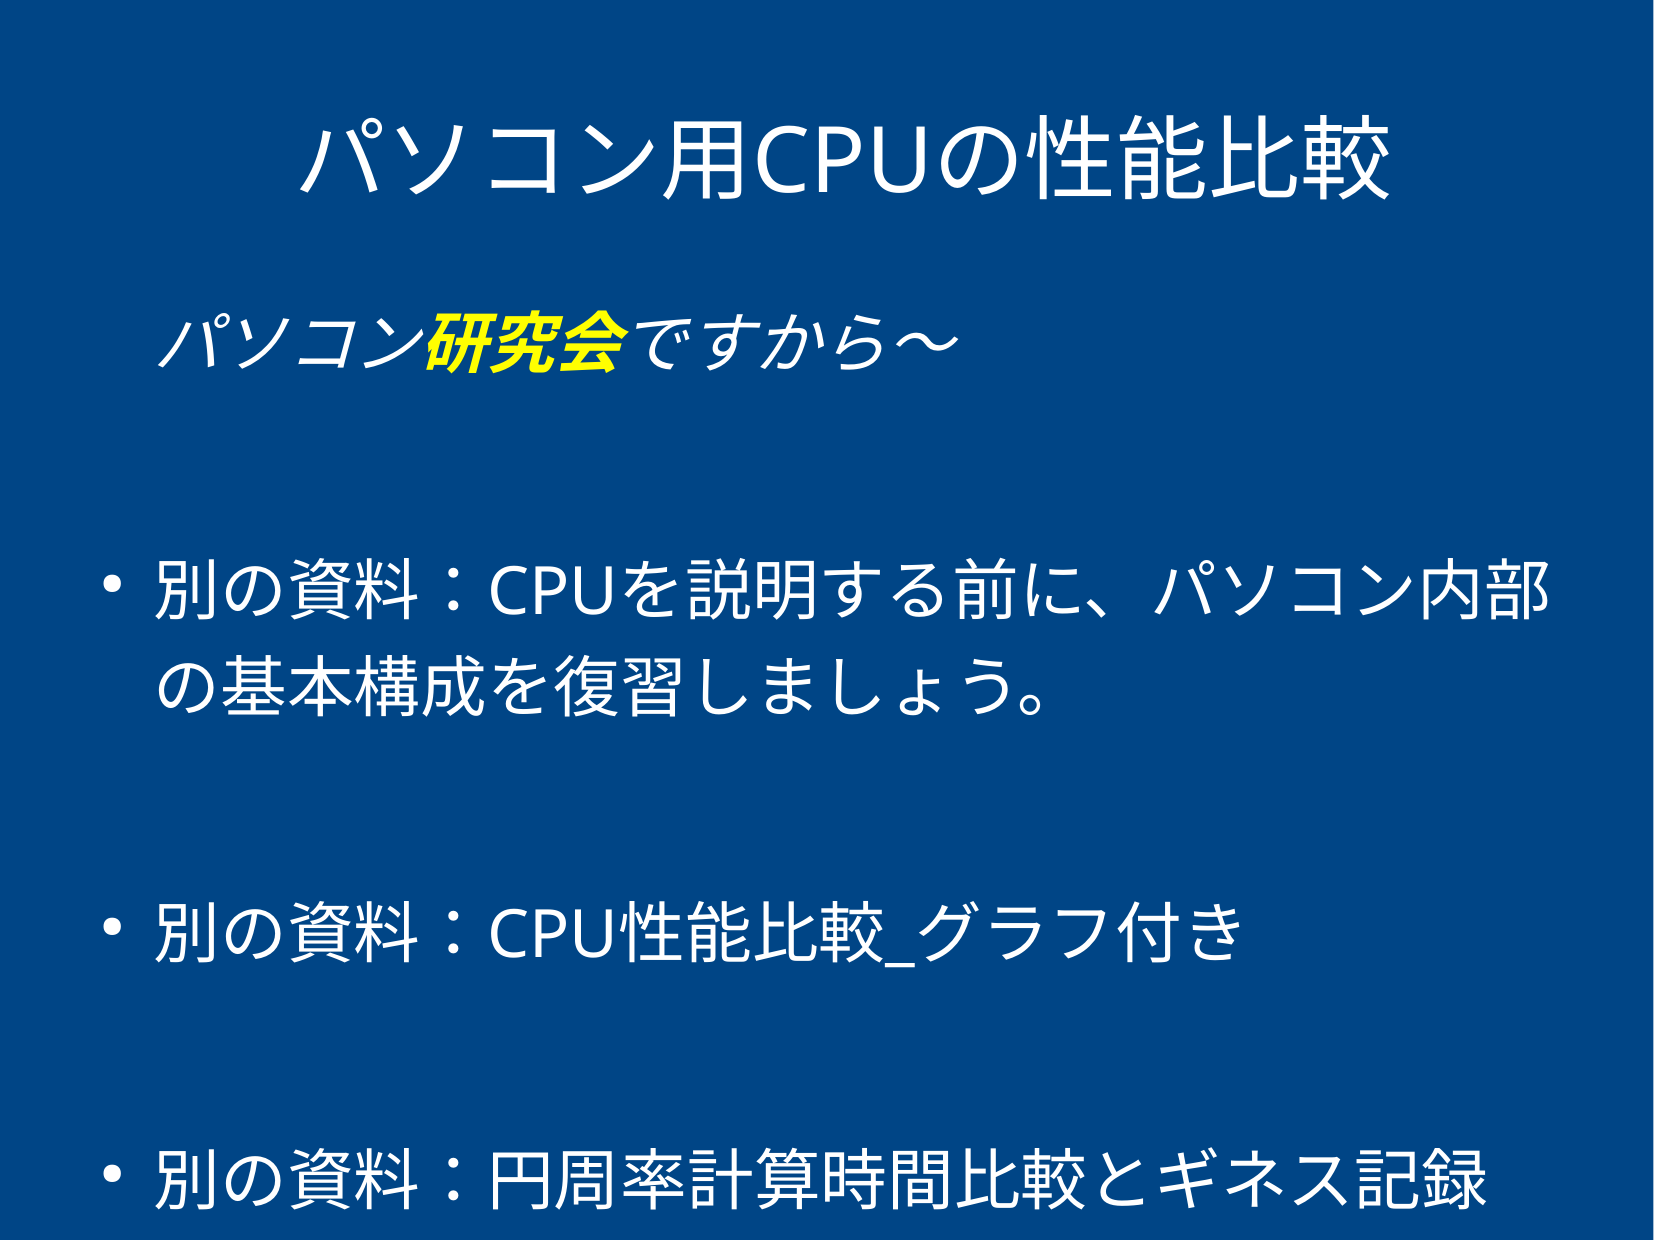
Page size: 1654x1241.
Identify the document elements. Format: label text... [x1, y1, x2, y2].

title パソコン用CPUの性能比較 [82, 56, 1571, 250]
list パソコン研究会ですから～ 別の資料：CPUを説明する前に、パソコン内部の基本構成を復習しましょう。 別の資料：CPU性能比較_グラフ付き 別の資料：円周率計算時間比較とギネス記録 [82, 290, 1565, 1152]
